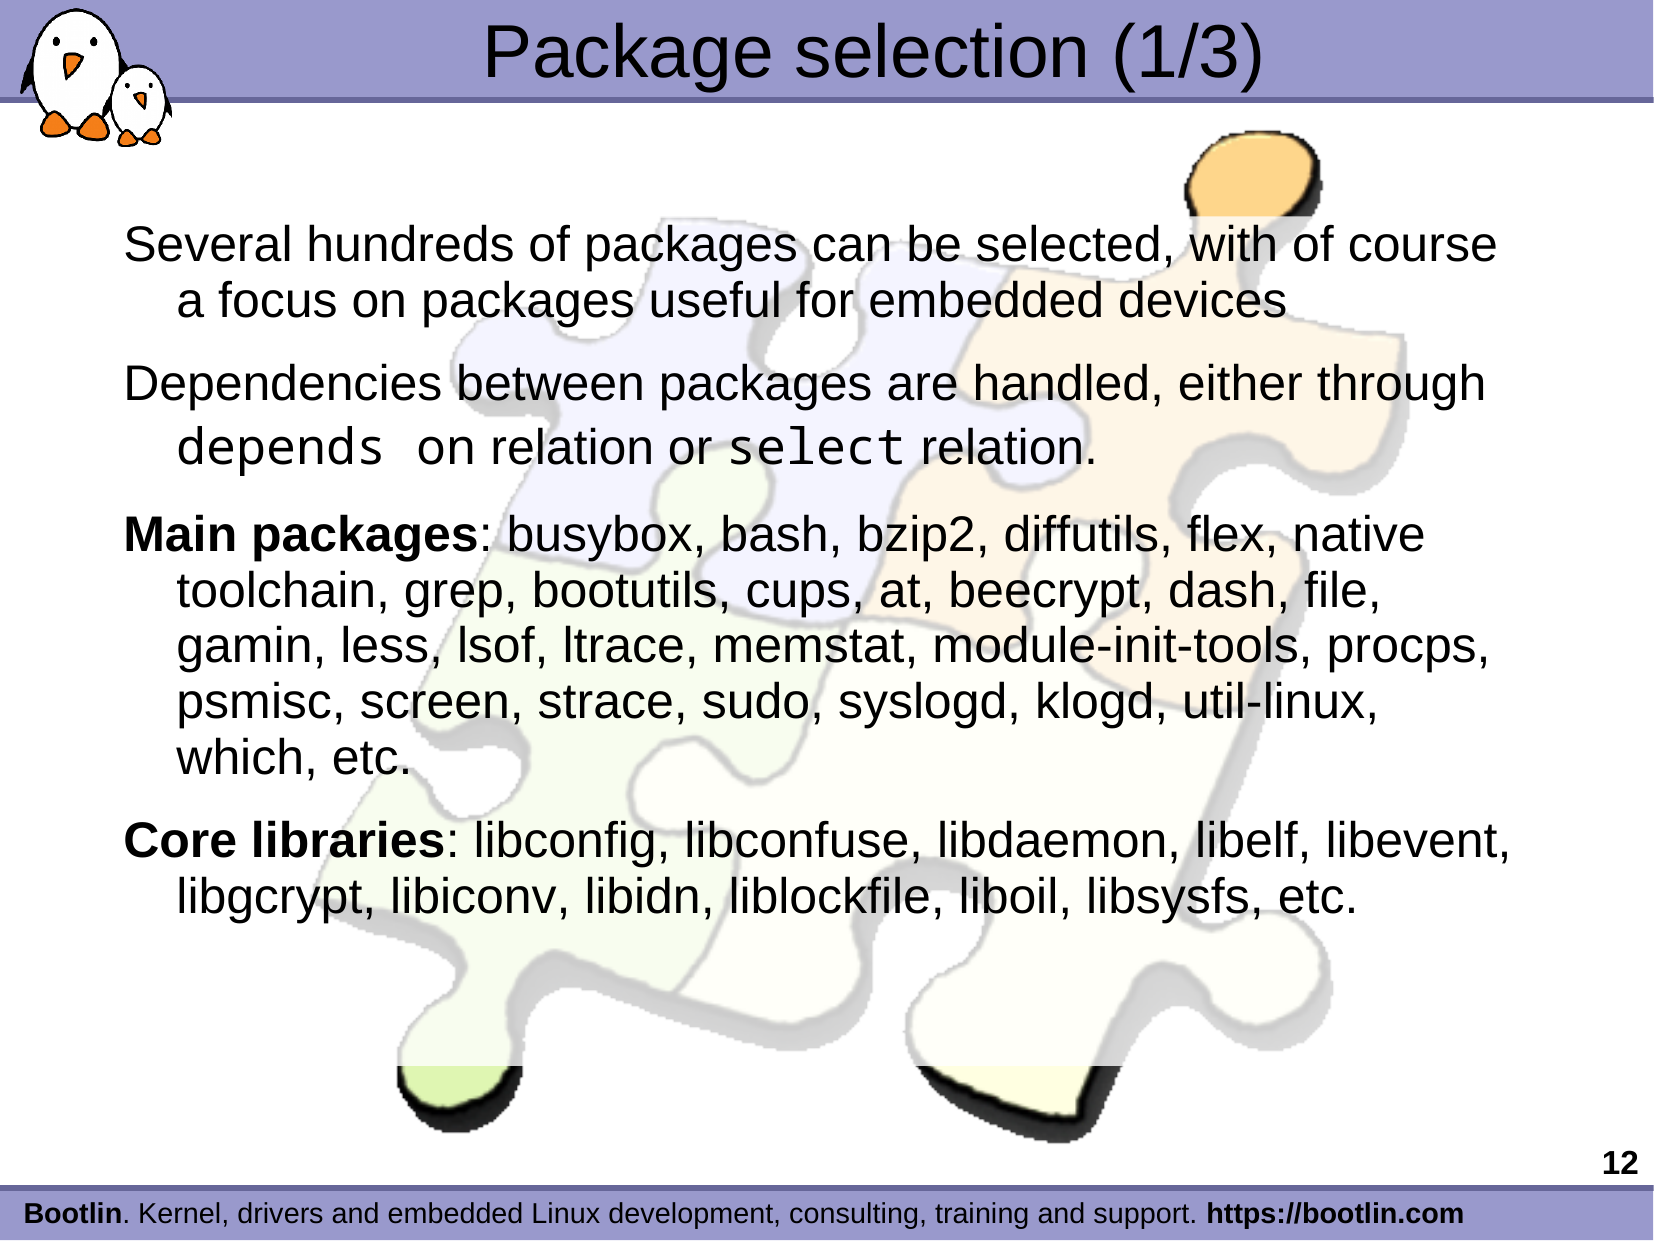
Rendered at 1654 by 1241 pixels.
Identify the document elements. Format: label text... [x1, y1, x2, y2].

picture [287, 110, 1432, 216]
title Package selection (1/3) [197, 5, 1551, 97]
list Several hundreds of packages can be selected, with of course a focus on packages useful for embedded devices Dependencies between packages are handled, either through depends on relation or select relation. Main packages: busybox, bash, bzip2, diffutils, flex, native toolchain, grep, bootutils, cups, at, beecrypt, dash, file, gamin, less, lsof, ltrace, memstat, module-init-tools, procps, psmisc, screen, strace, sudo, syslogd, klogd, util-linux, which, etc. Core libraries: libconfig, libconfuse, libdaemon, libelf, libevent, libgcrypt, libiconv, libidn, liblockfile, liboil, libsysfs, etc. [105, 216, 1518, 1066]
picture [20, 8, 172, 147]
picture [287, 1066, 1432, 1176]
